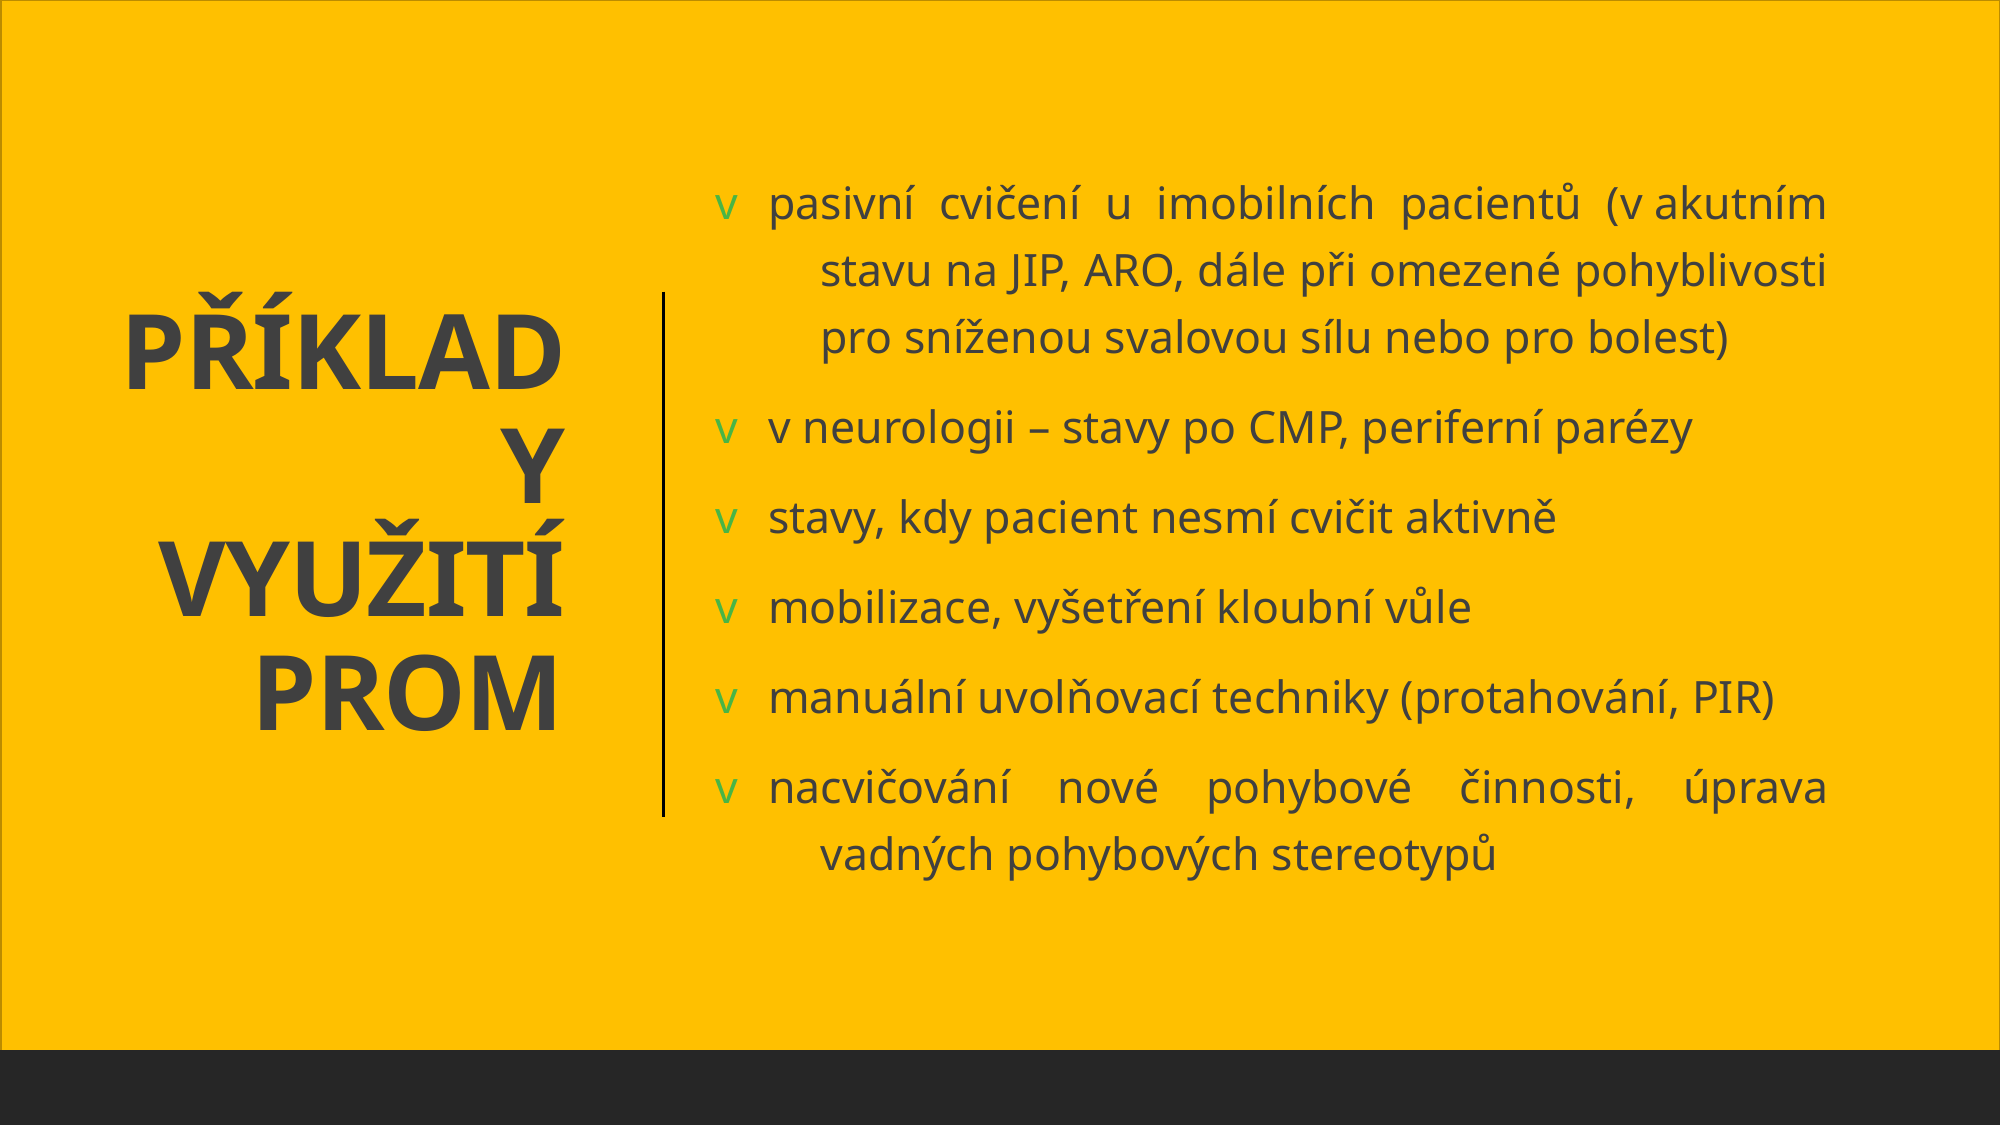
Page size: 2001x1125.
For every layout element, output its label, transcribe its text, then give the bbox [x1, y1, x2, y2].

title PŘÍKLADY VYUŽITÍ PROM [105, 105, 610, 947]
text_box [0, 0, 2000, 1125]
list pasivní cvičení u imobilních pacientů (v akutním stavu na JIP, ARO, dále při omezené pohyblivosti pro sníženou svalovou sílu nebo pro bolest) v neurologii – stavy po CMP, periferní parézy stavy, kdy pacient nesmí cvičit aktivně mobilizace, vyšetření kloubní vůle manuální uvolňovací techniky (protahování, PIR) nacvičování nové pohybové činnosti, úprava vadných pohybových stereotypů [715, 158, 1831, 947]
